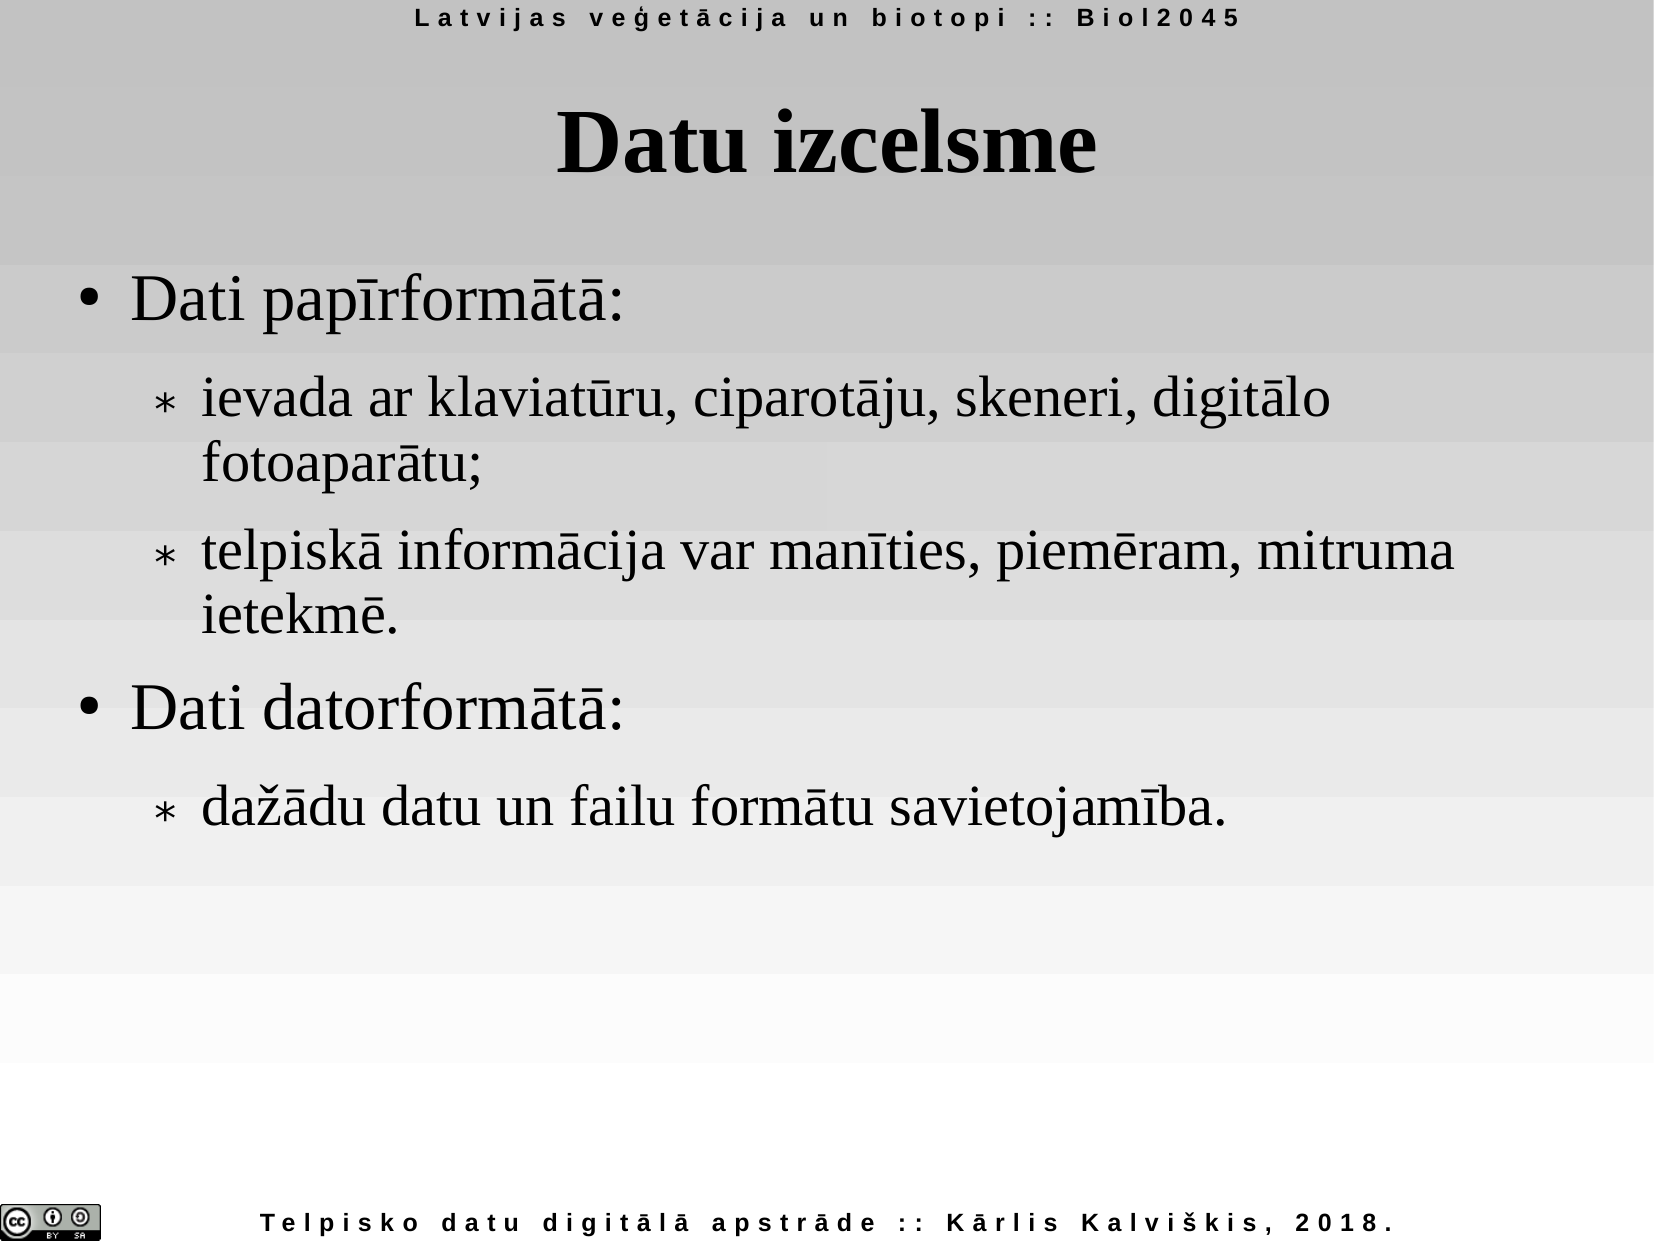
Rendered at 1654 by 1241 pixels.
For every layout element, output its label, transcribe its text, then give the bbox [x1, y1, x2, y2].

title Datu izcelsme [59, 37, 1596, 246]
list Dati papīrformātā: ievada ar klaviatūru, ciparotāju, skeneri, digitālo fotoaparātu; telpiskā informācija var manīties, piemēram, mitruma ietekmē. Dati datorformātā: dažādu datu un failu formātu savietojamība. [59, 261, 1596, 1175]
picture [0, 0, 1654, 1241]
